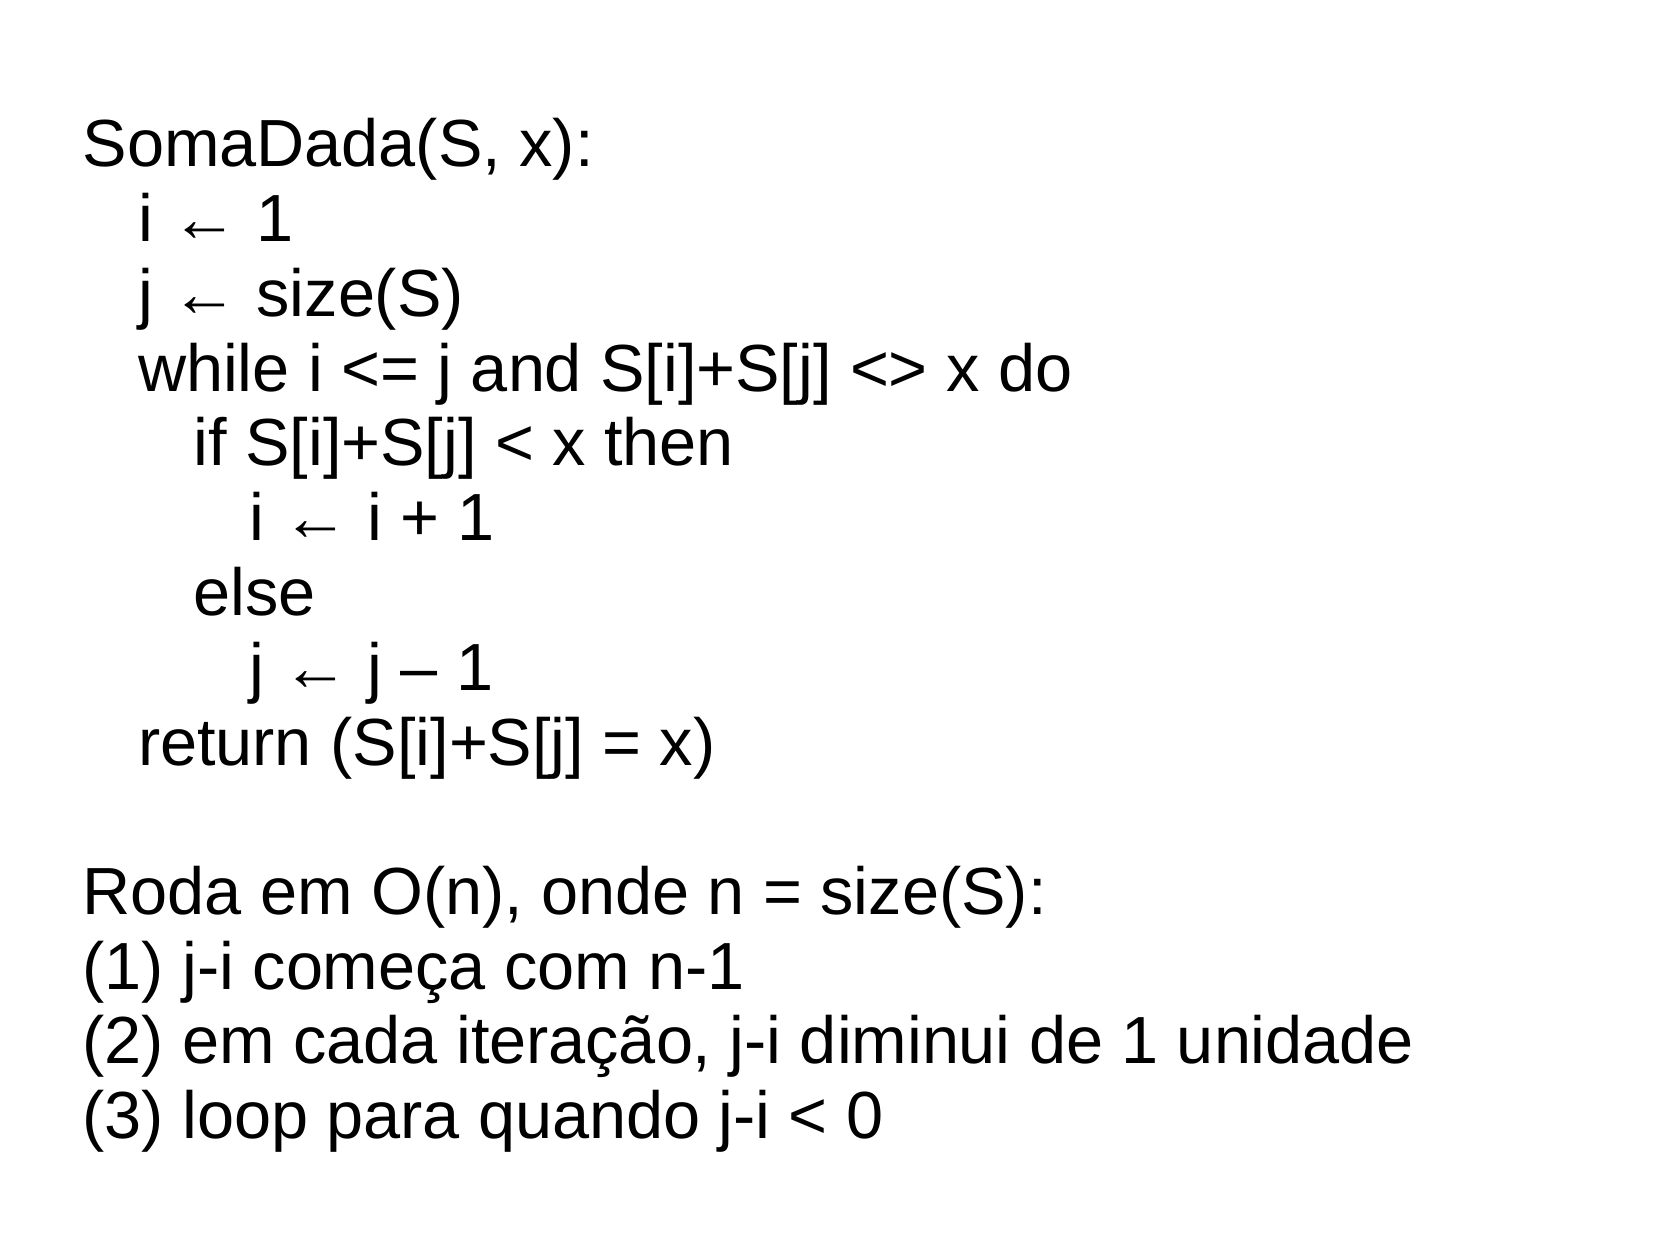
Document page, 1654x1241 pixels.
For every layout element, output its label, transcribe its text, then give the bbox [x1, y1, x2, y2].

subtitle SomaDada(S, x): i ← 1 j ← size(S) while i <= j and S[i]+S[j] <> x do if S[i]+S[j] < x then i ← i + 1 else j ← j – 1 return (S[i]+S[j] = x) Roda em O(n), onde n = size(S): (1) j-i começa com n-1 (2) em cada iteração, j-i diminui de 1 unidade (3) loop para quando j-i < 0 [82, 106, 1571, 1154]
